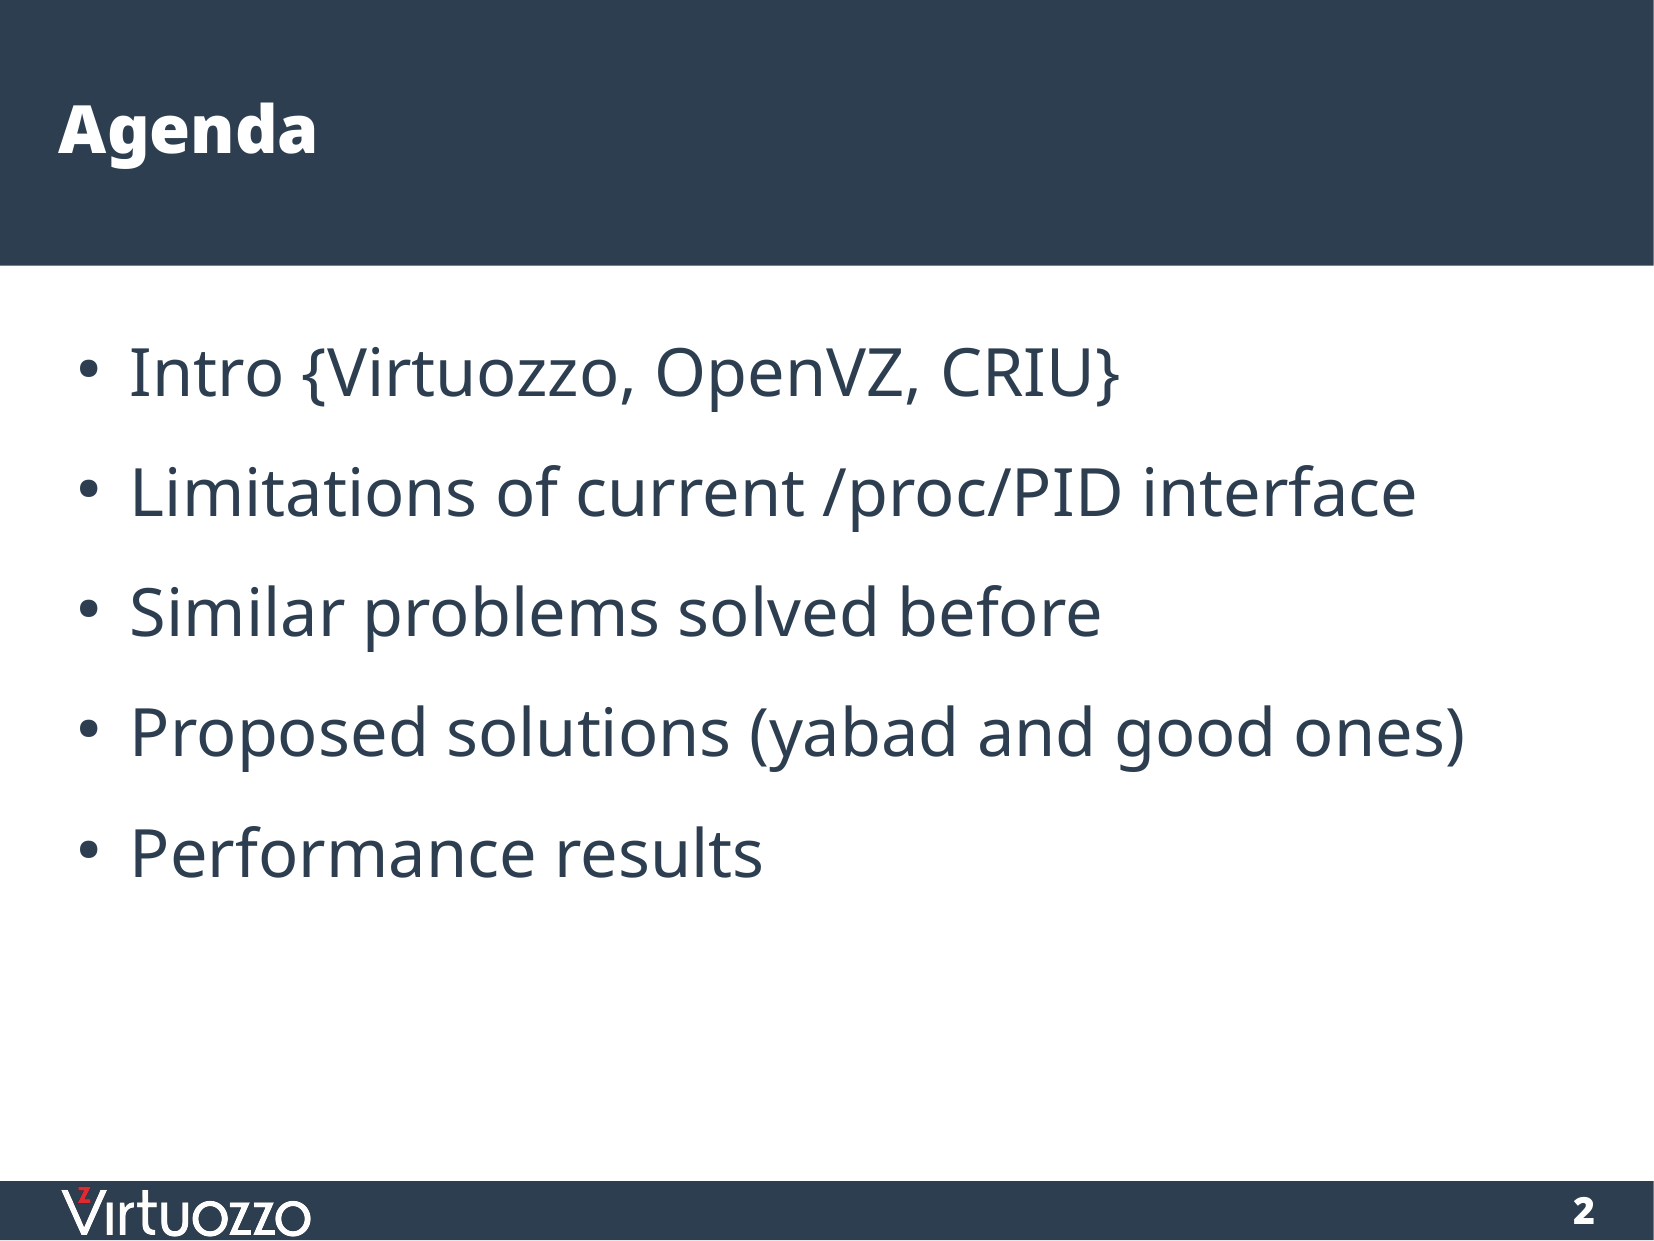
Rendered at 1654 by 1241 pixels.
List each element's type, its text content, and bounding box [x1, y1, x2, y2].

picture [47, 1171, 325, 1241]
list Intro {Virtuozzo, OpenVZ, CRIU} Limitations of current /proc/PID interface Similar problems solved before Proposed solutions (yabad and good ones) Performance results [59, 324, 1595, 1152]
title Agenda [59, 49, 1595, 207]
